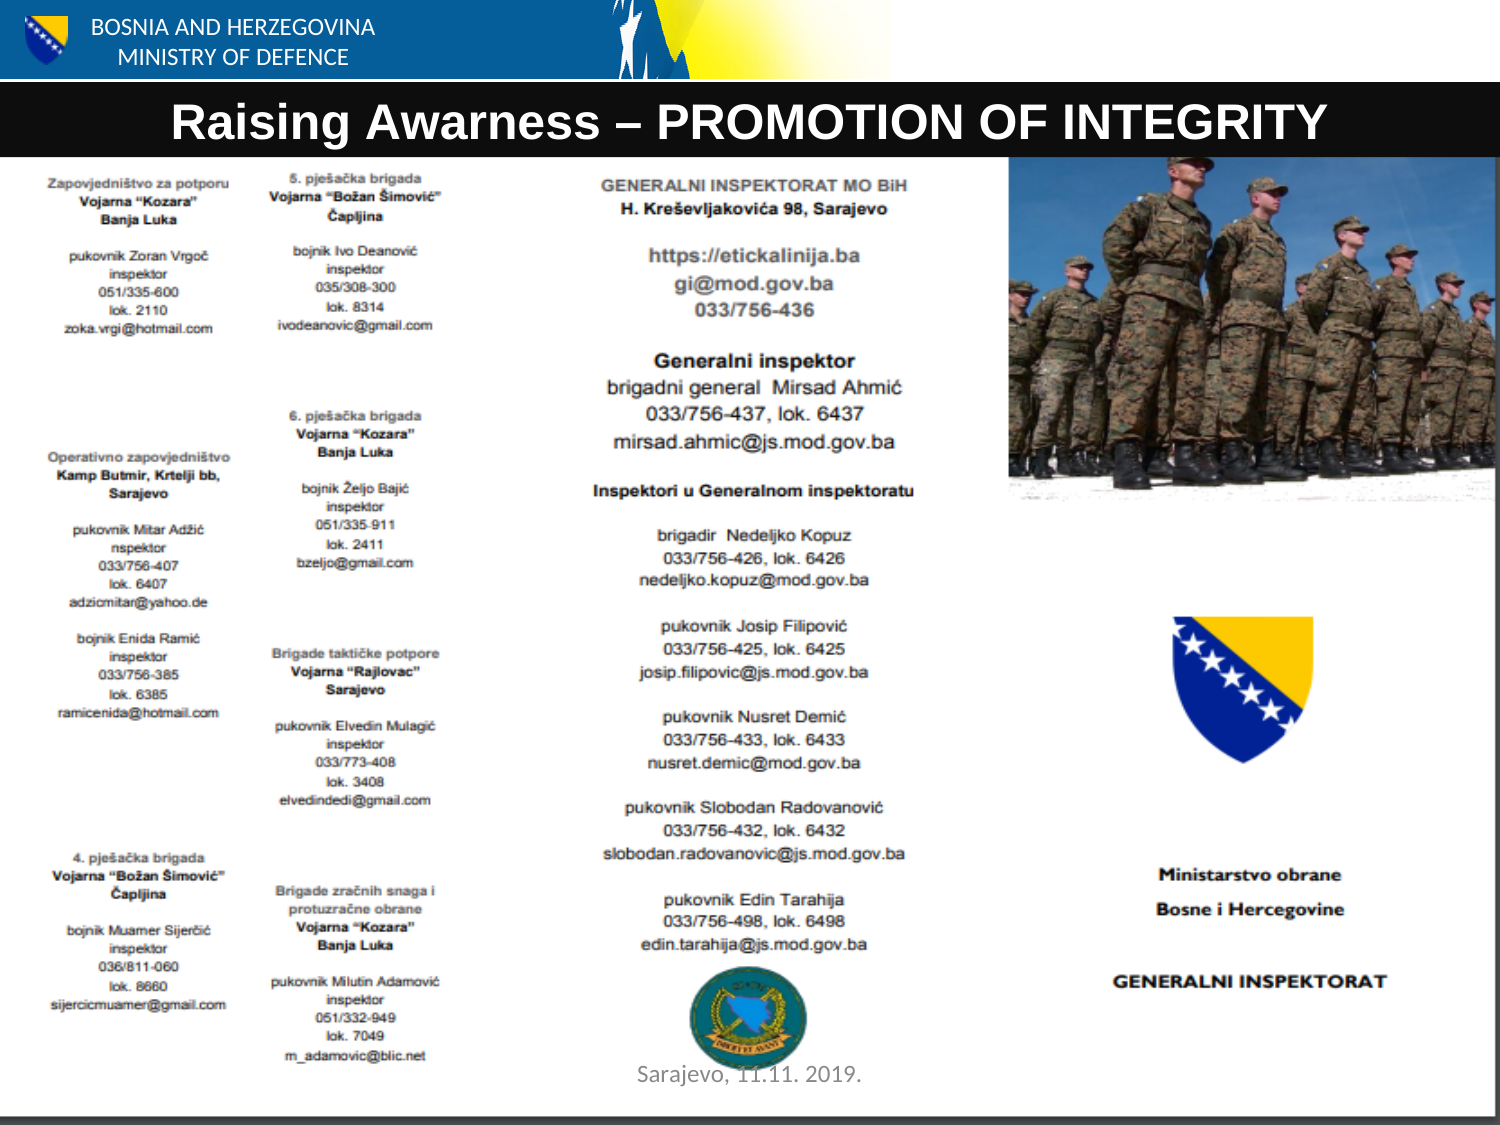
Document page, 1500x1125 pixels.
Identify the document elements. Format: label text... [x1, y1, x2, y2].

text_box Raising Awarness – PROMOTION OF INTEGRITY [0, 82, 1500, 158]
picture [0, 0, 1500, 79]
picture [0, 158, 1500, 1125]
text_box Sarajevo, 11.11. 2019. [512, 1042, 988, 1103]
